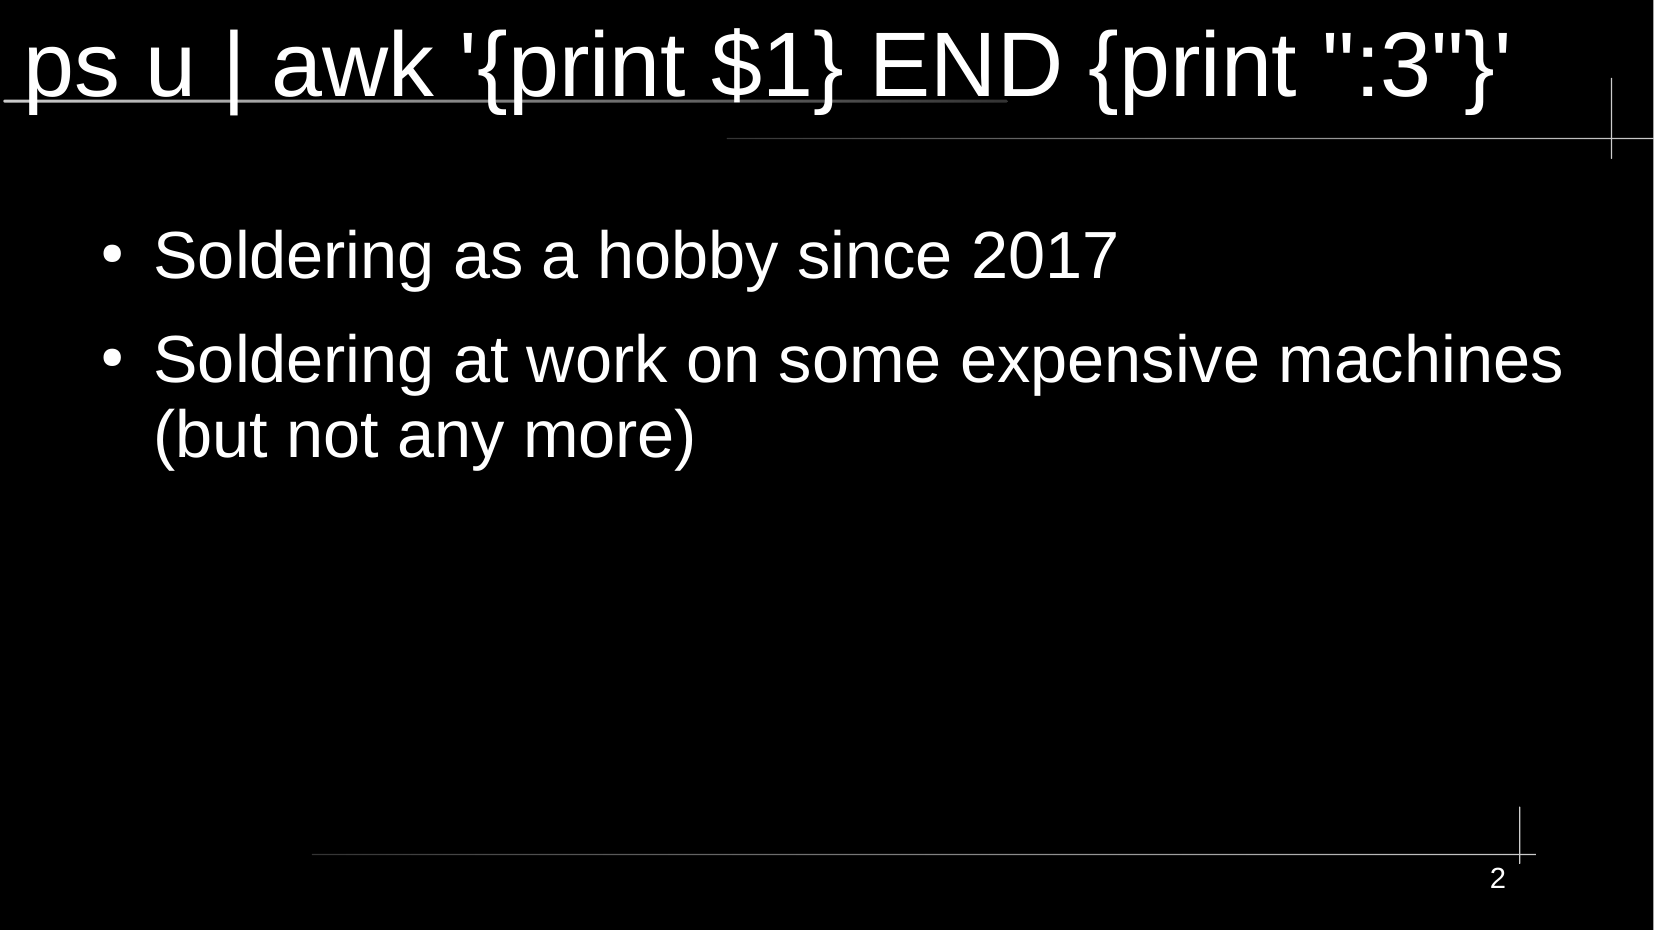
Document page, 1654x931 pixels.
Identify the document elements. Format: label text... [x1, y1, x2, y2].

list Soldering as a hobby since 2017 Soldering at work on some expensive machines (but not any more) [82, 217, 1571, 758]
title ps u | awk '{print $1} END {print ":3"}' [23, 11, 1589, 119]
